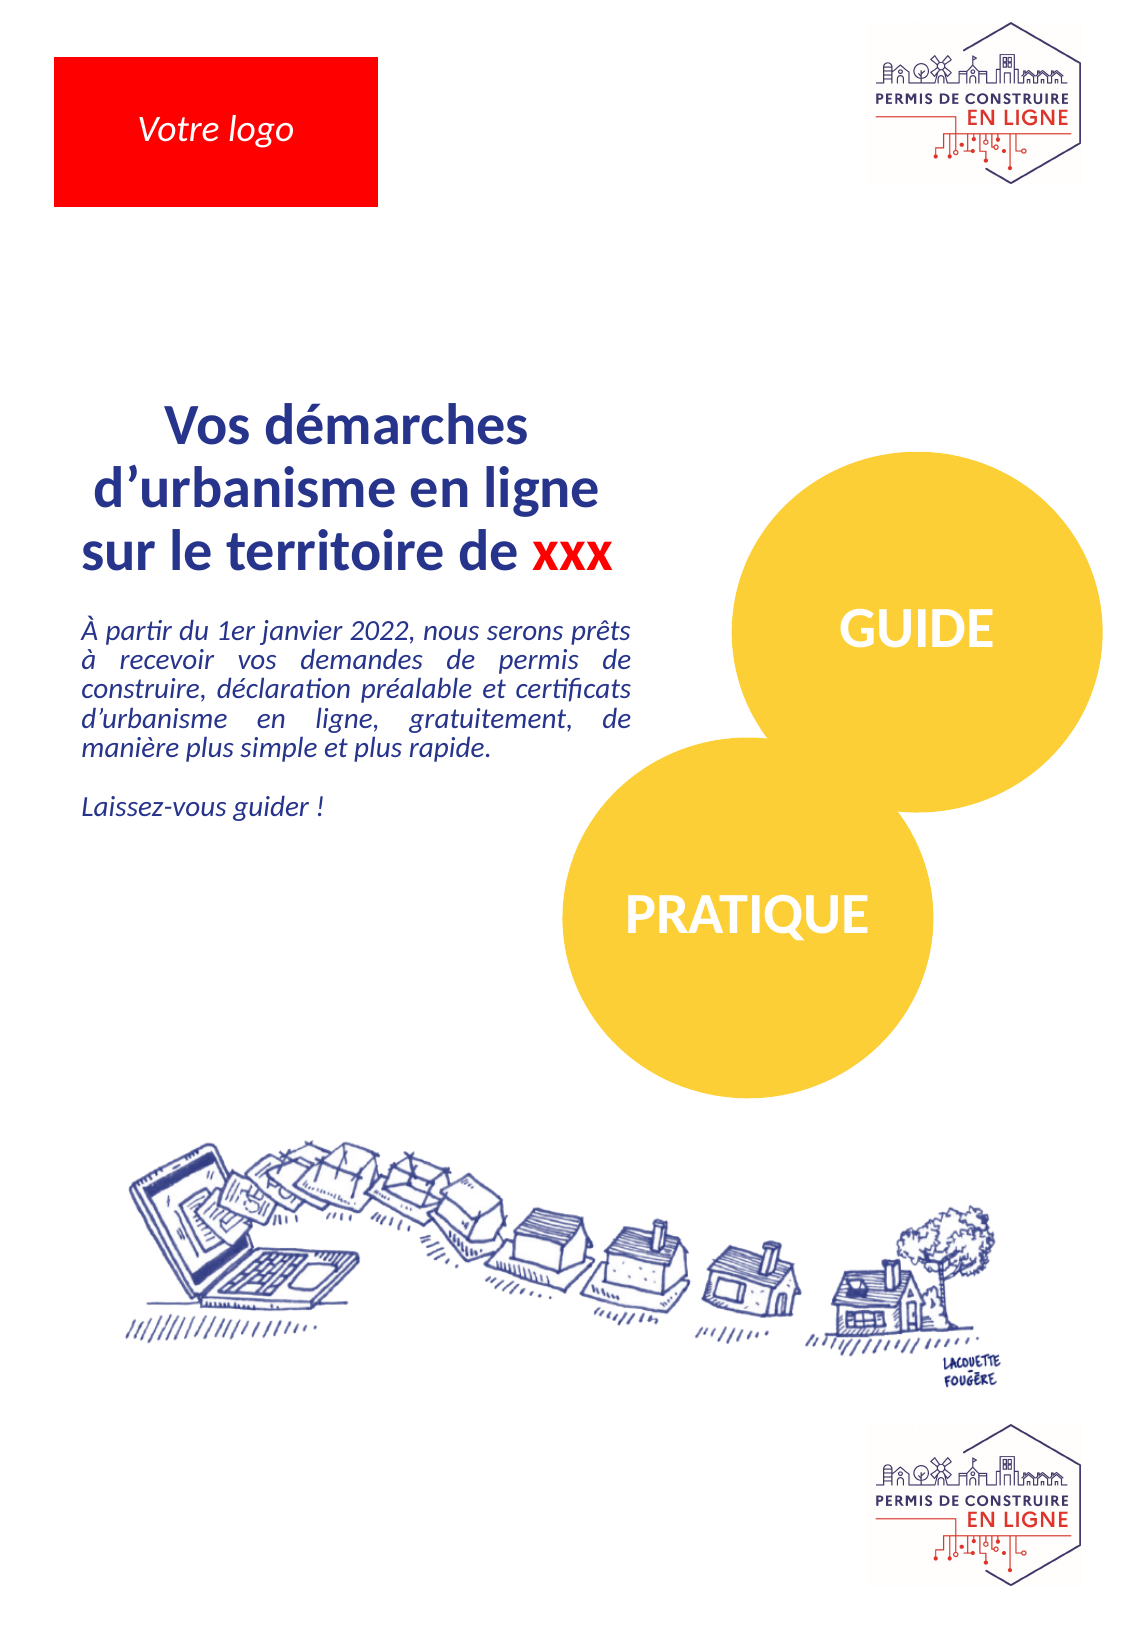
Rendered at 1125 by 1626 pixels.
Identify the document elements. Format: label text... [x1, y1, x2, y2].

picture [866, 22, 1081, 184]
picture [98, 1124, 1028, 1408]
text_box [562, 451, 1103, 1099]
picture [866, 1424, 1081, 1586]
text_box PRATIQUE [605, 844, 891, 992]
text_box À partir du 1er janvier 2022, nous serons prêts à recevoir vos demandes de permis de construire, déclaration préalable et certificats d’urbanisme en ligne, gratuitement, de manière plus simple et plus rapide. Laissez-vous guider ! [66, 618, 649, 973]
text_box Votre logo [54, 57, 378, 207]
text_box GUIDE [793, 558, 1042, 706]
title Vos démarches d’urbanisme en ligne sur le territoire de xxx [53, 358, 641, 619]
